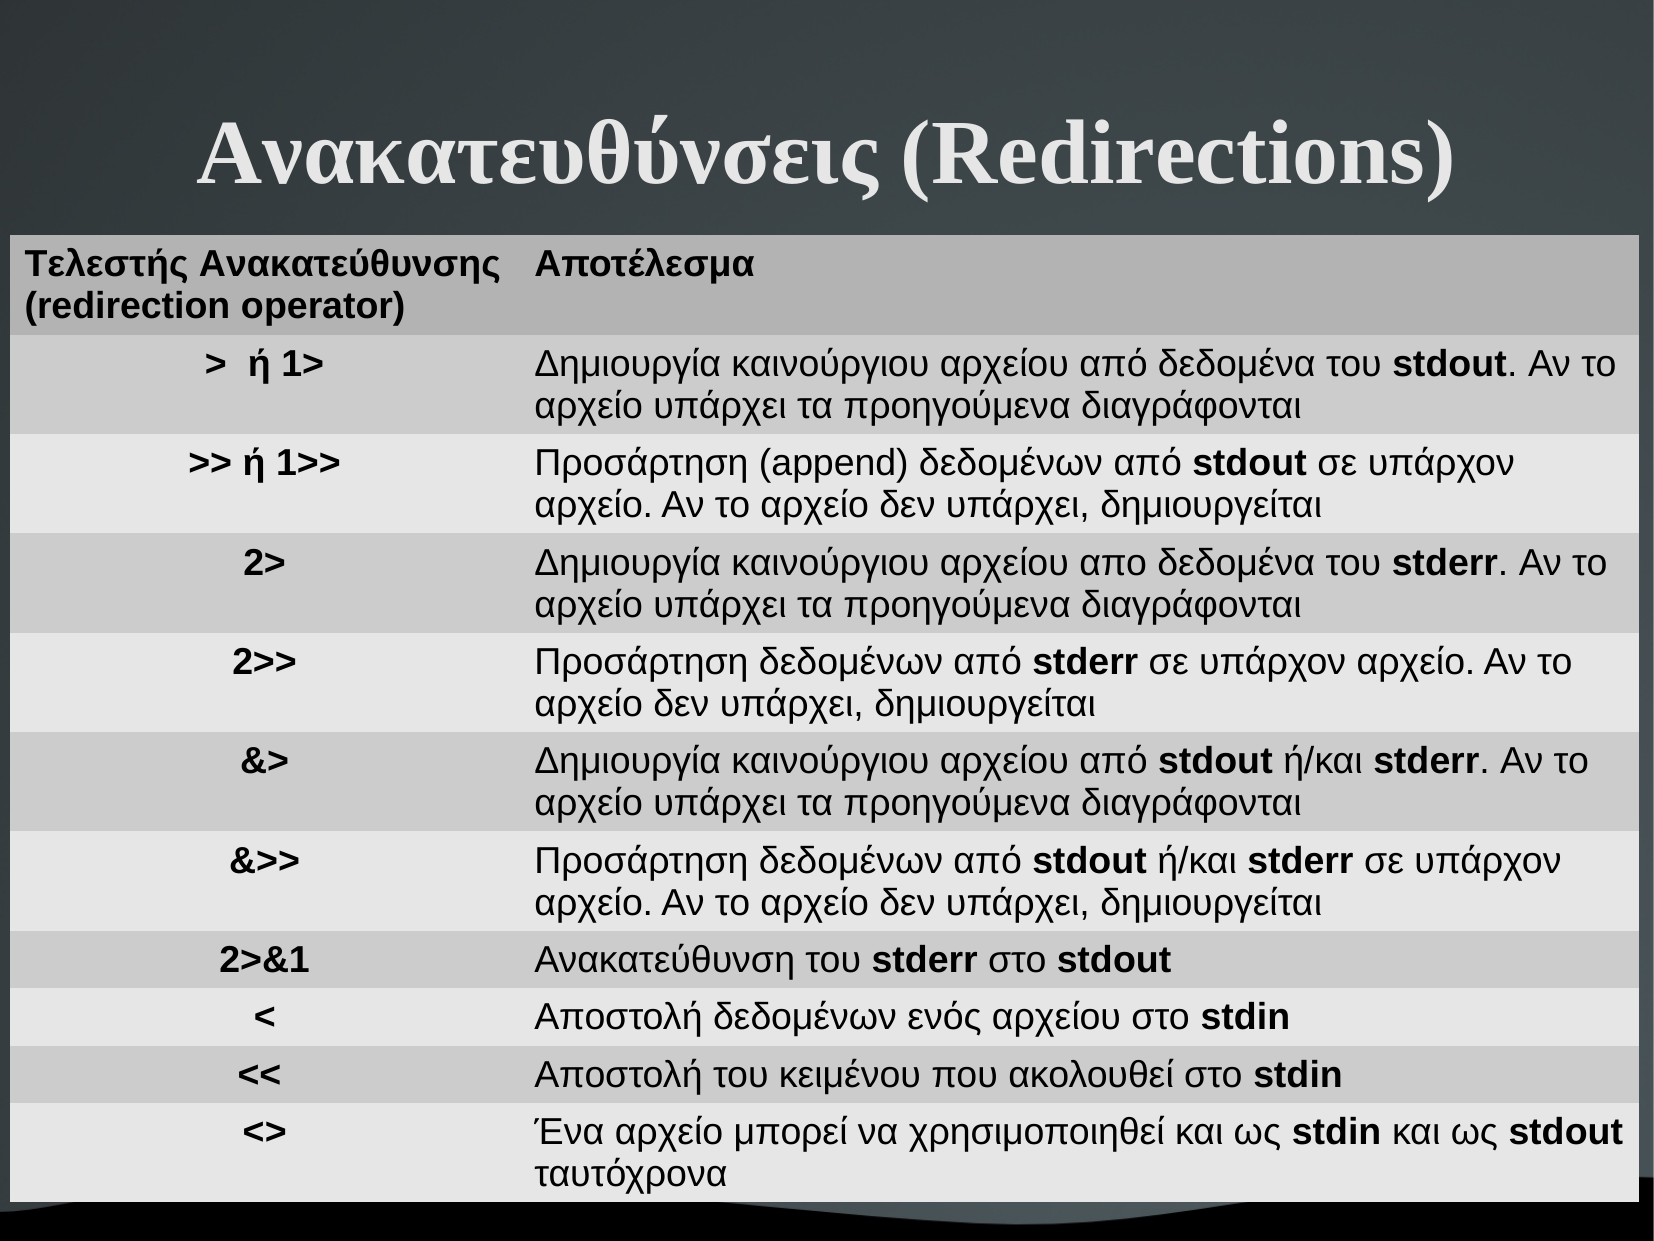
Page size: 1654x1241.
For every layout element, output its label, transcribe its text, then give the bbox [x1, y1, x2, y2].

table_cell &>> [10, 831, 520, 931]
table_cell >> ή 1>> [10, 434, 520, 533]
table_cell 2>> [10, 633, 520, 732]
table_cell <> [10, 1103, 520, 1202]
table_header Αποτέλεσμα [520, 235, 1639, 335]
table_cell Ανακατεύθυνση του stderr στο stdout [520, 931, 1639, 988]
table_cell &> [10, 732, 520, 831]
table_cell > ή 1> [10, 335, 520, 434]
table_cell Ένα αρχείο μπορεί να χρησιμοποιηθεί και ως stdin και ως stdout ταυτόχρονα [520, 1103, 1639, 1202]
table_cell 2>&1 [10, 931, 520, 988]
table_header Τελεστής Ανακατεύθυνσης (redirection operator) [10, 235, 520, 335]
table_cell 2> [10, 533, 520, 633]
table_cell Αποστολή του κειμένου που ακολουθεί στο stdin [520, 1046, 1639, 1103]
title Ανακατευθύνσεις (Redirections) [82, 49, 1571, 257]
table_cell < [10, 988, 520, 1046]
table_cell Δημιουργία καινούργιου αρχείου από stdout ή/και stderr. Αν το αρχείο υπάρχει τα προηγούμενα διαγράφονται [520, 732, 1639, 831]
picture [0, 0, 1654, 1241]
table_cell << [10, 1046, 520, 1103]
table_cell Προσάρτηση (append) δεδομένων από stdout σε υπάρχον αρχείο. Αν το αρχείο δεν υπάρχει, δημιουργείται [520, 434, 1639, 533]
table_cell Προσάρτηση δεδομένων από stderr σε υπάρχον αρχείο. Αν το αρχείο δεν υπάρχει, δημιουργείται [520, 633, 1639, 732]
table_cell Προσάρτηση δεδομένων από stdout ή/και stderr σε υπάρχον αρχείο. Αν το αρχείο δεν υπάρχει, δημιουργείται [520, 831, 1639, 931]
table_cell Δημιουργία καινούργιου αρχείου από δεδομένα του stdout. Αν το αρχείο υπάρχει τα προηγούμενα διαγράφονται [520, 335, 1639, 434]
table_cell Αποστολή δεδομένων ενός αρχείου στο stdin [520, 988, 1639, 1046]
table_cell Δημιουργία καινούργιου αρχείου απο δεδομένα του stderr. Αν το αρχείο υπάρχει τα προηγούμενα διαγράφονται [520, 533, 1639, 633]
